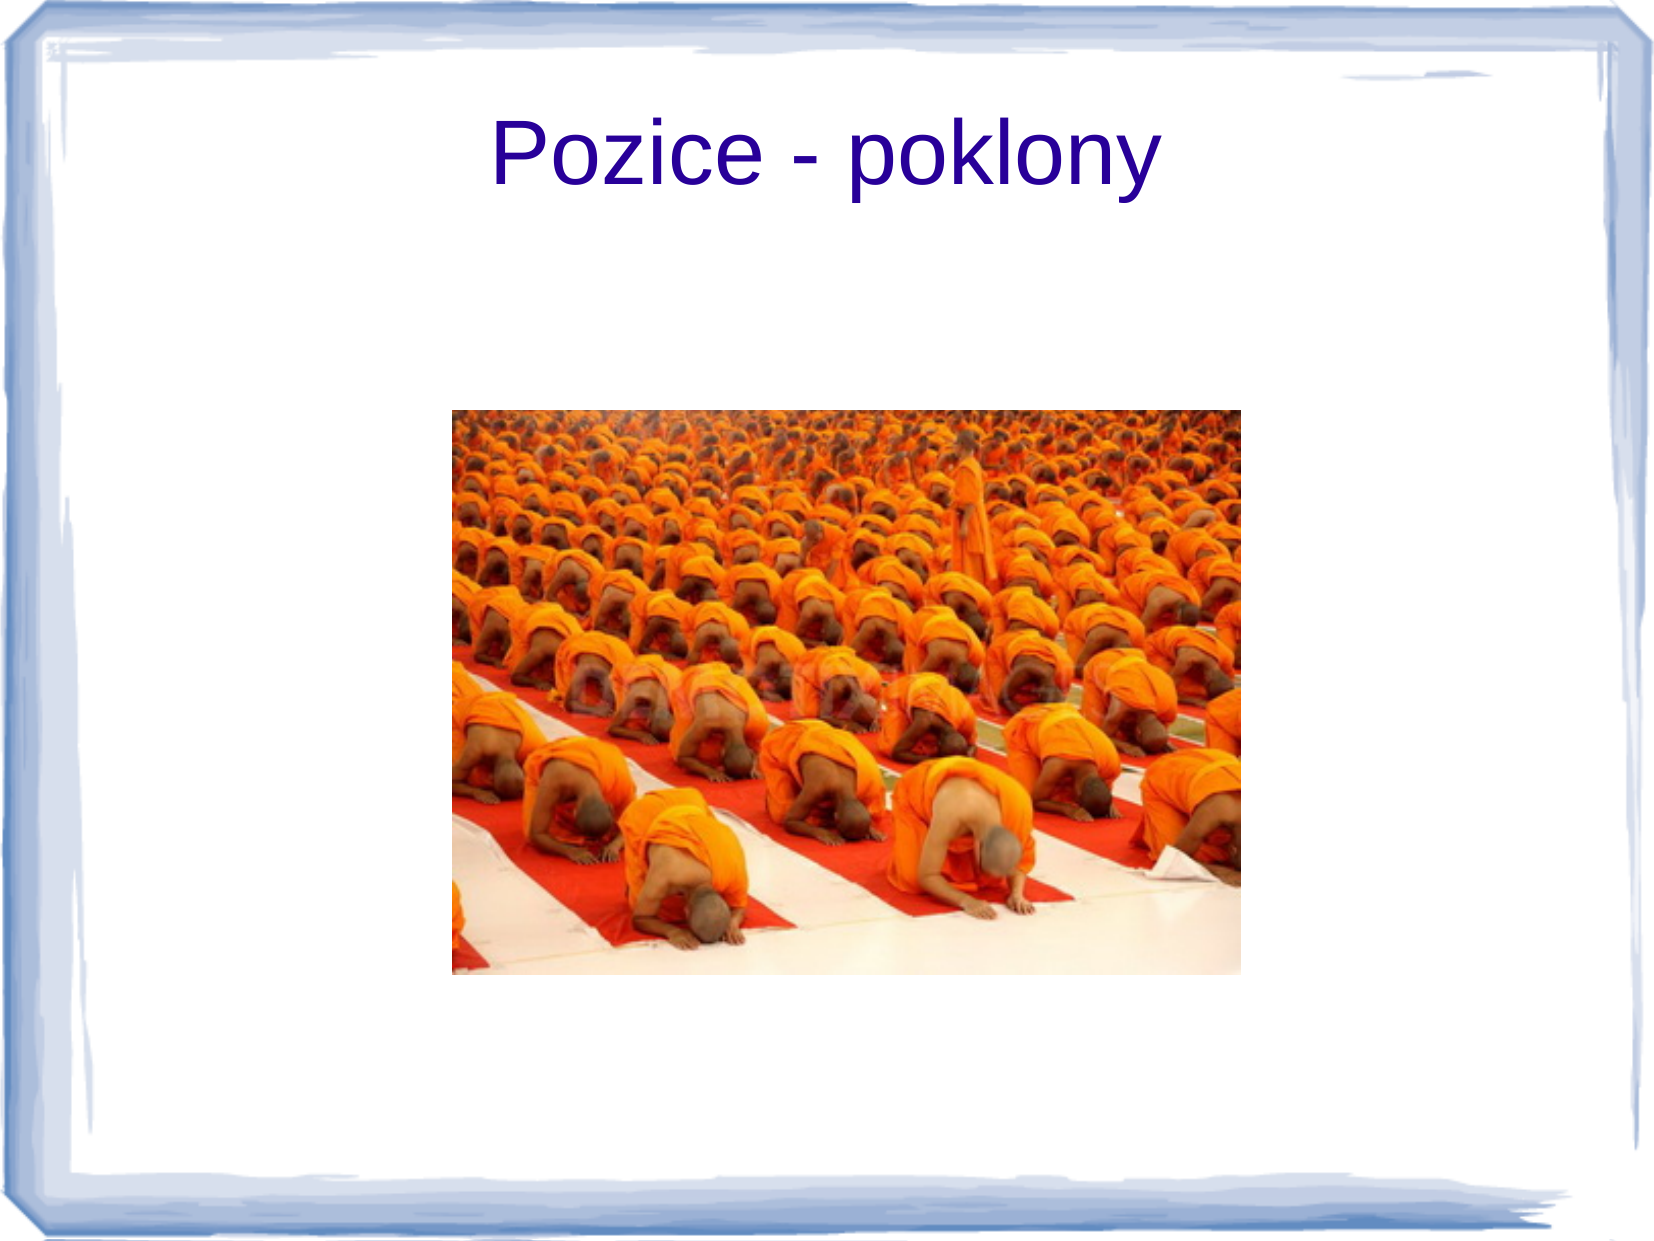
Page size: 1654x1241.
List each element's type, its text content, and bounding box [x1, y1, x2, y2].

picture [0, 0, 1654, 1241]
title Pozice - poklony [82, 49, 1571, 257]
